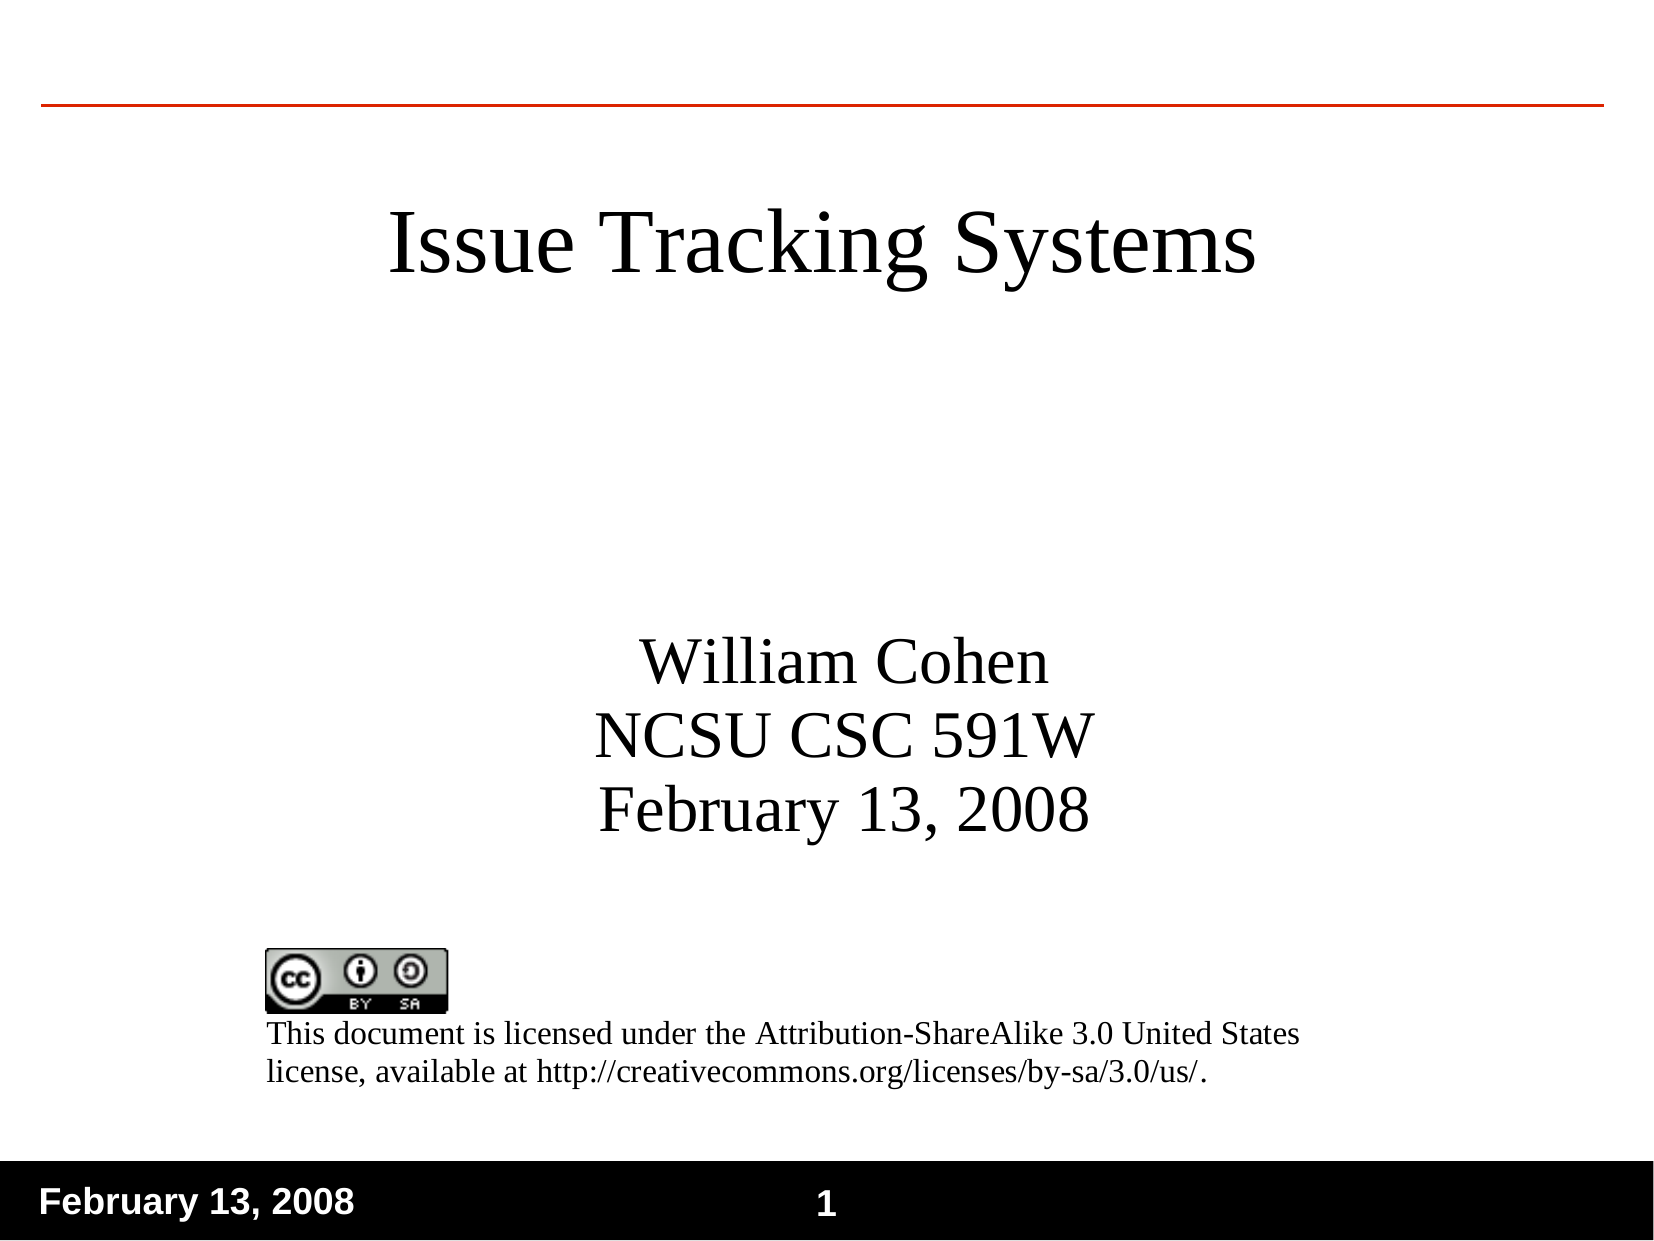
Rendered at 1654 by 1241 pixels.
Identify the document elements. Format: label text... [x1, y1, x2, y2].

title Issue Tracking Systems [117, 137, 1530, 346]
chart [265, 948, 1354, 1127]
subtitle William Cohen NCSU CSC 591W February 13, 2008 [121, 344, 1534, 1127]
